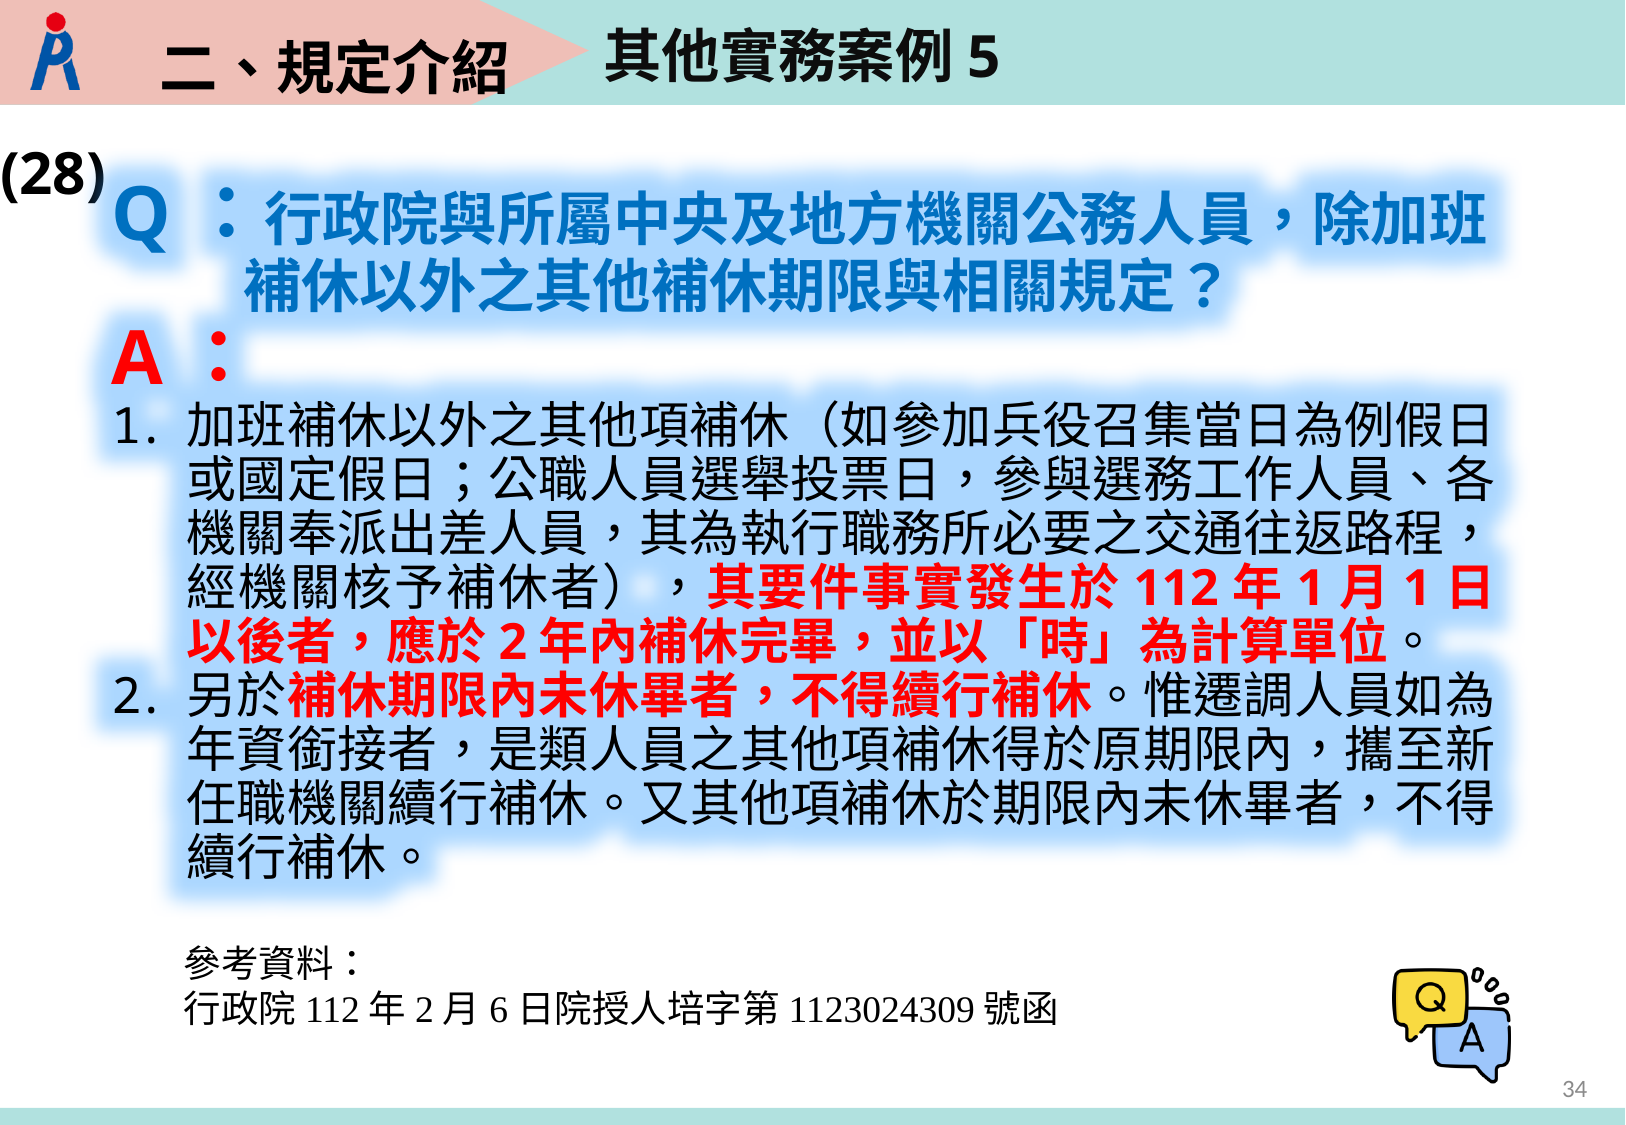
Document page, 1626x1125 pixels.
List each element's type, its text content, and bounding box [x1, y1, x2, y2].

text_box Q：行政院與所屬中央及地方機關公務人員，除加班補休以外之其他補休期限與相關規定？ A： 加班補休以外之其他項補休（如參加兵役召集當日為例假日或國定假日；公職人員選舉投票日，參與選務工作人員、各機關奉派出差人員，其為執行職務所必要之交通往返路程，經機關核予補休者），其要件事實發生於112年1月1日以後者，應於2年內補休完畢，並以「時」為計算單位。 另於補休期限內未休畢者，不得續行補休。惟遷調人員如為年資銜接者，是類人員之其他項補休得於原期限內，攜至新任職機關續行補休。又其他項補休於期限內未休畢者，不得續行補休。 [96, 168, 1511, 900]
text_box 其他實務案例5 [588, 11, 1237, 97]
text_box 二、規定介紹(28) [0, 0, 588, 105]
text_box 參考資料： 行政院112年2月6日院授人培字第1123024309號函 [168, 932, 1315, 1038]
picture [1392, 966, 1511, 1084]
text_box [0, 1107, 1625, 1125]
slide_number <編號> [1236, 1057, 1603, 1107]
picture [30, 12, 80, 90]
text_box [473, 0, 1625, 105]
